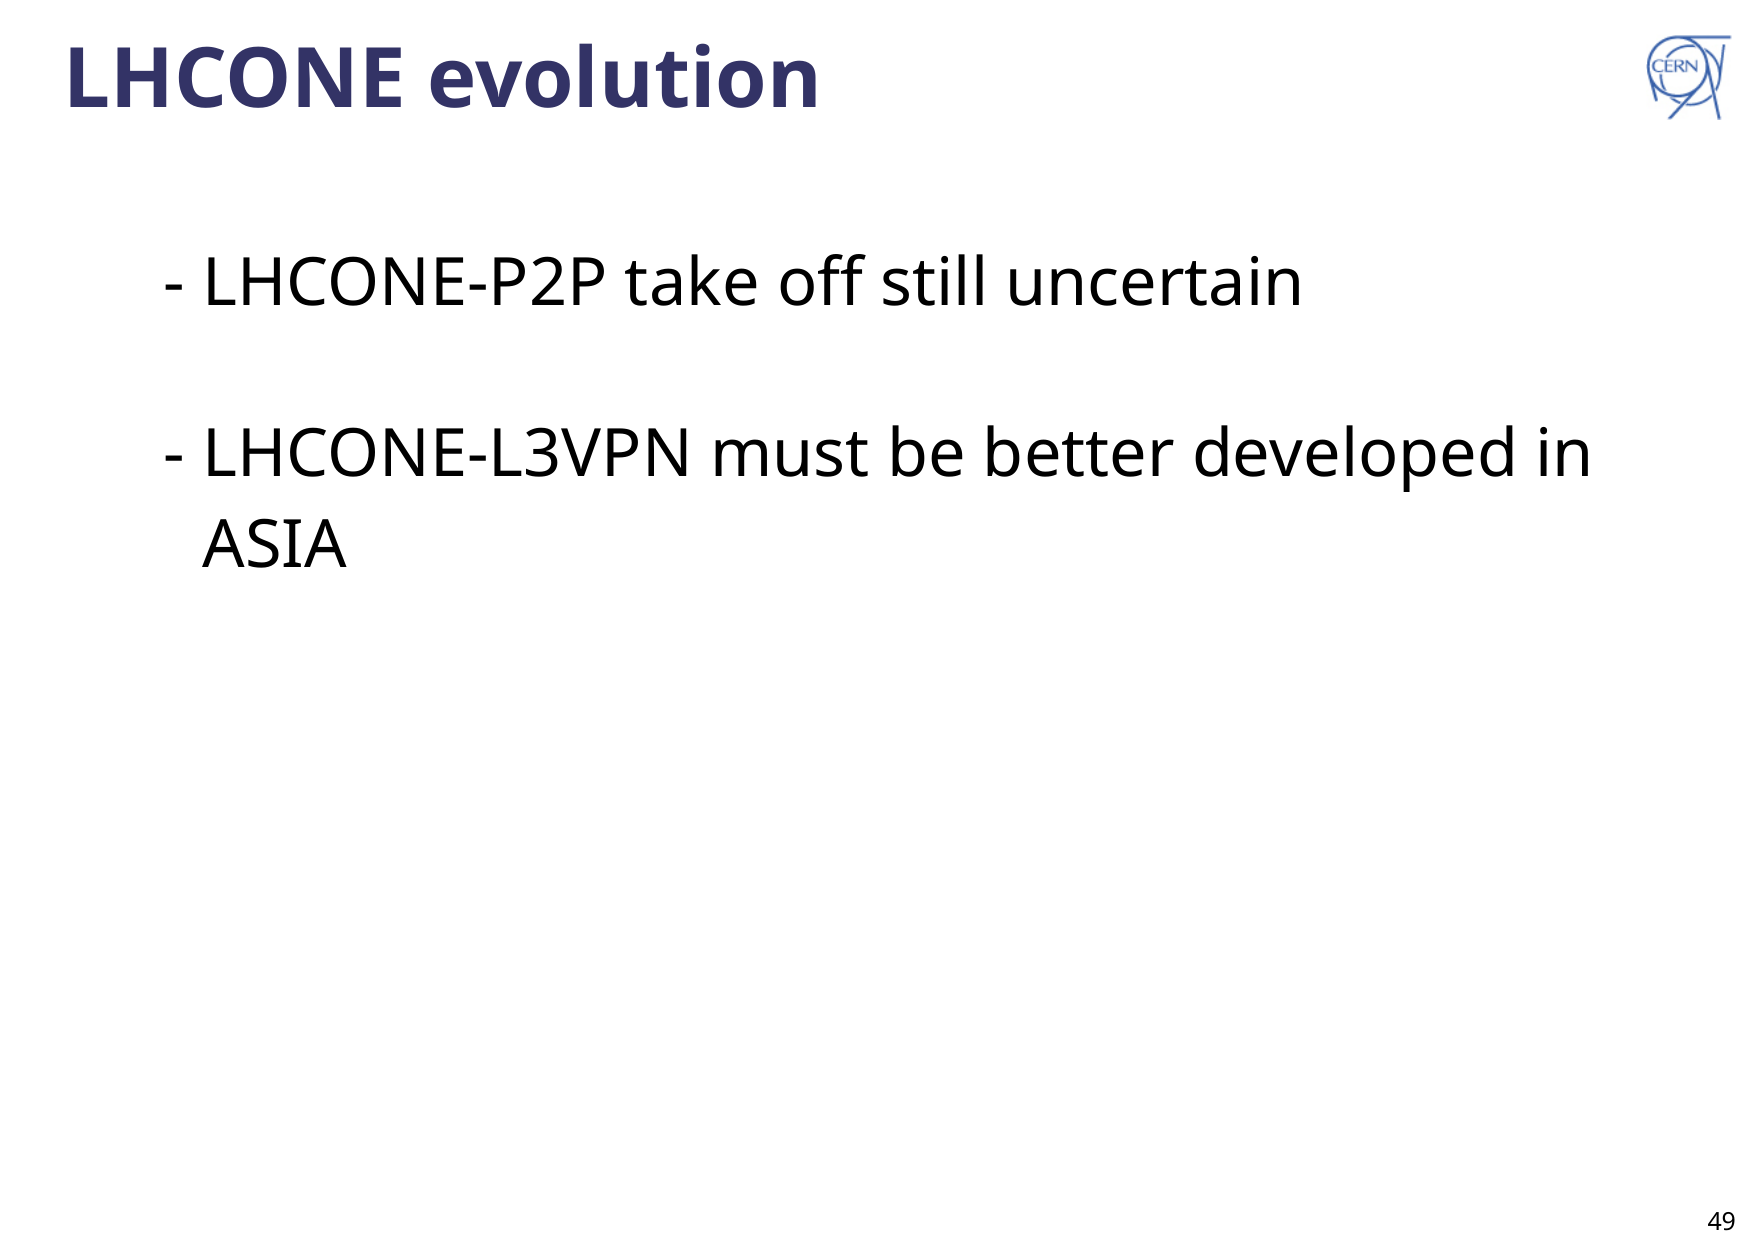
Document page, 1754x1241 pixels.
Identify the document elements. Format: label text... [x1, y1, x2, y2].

text_box - LHCONE-P2P take off still uncertain - LHCONE-L3VPN must be better developed in ASIA [148, 226, 1645, 566]
title LHCONE evolution [63, 0, 1621, 166]
picture [1646, 34, 1732, 120]
